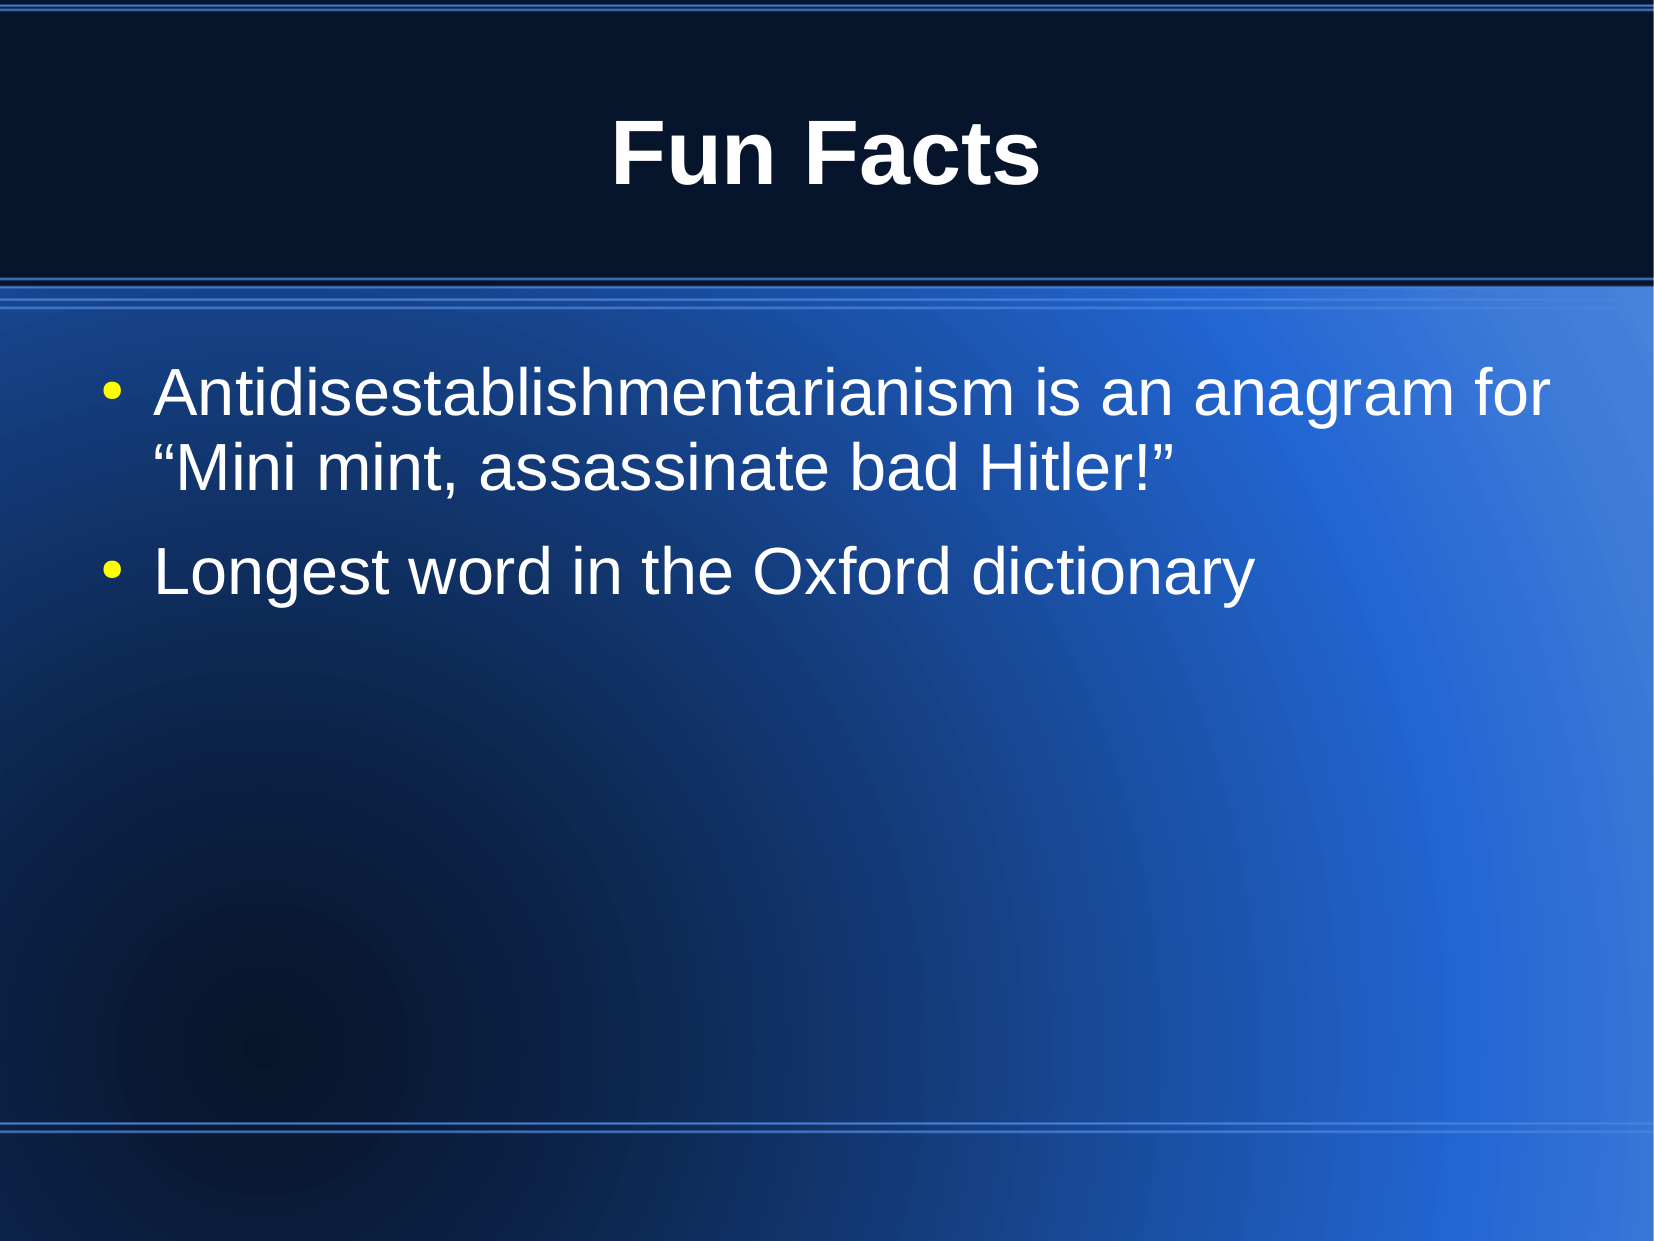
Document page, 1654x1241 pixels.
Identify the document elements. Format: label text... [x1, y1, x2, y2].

picture [0, 0, 1654, 1241]
list Antidisestablishmentarianism is an anagram for “Mini mint, assassinate bad Hitler!” Longest word in the Oxford dictionary [82, 355, 1571, 1043]
title Fun Facts [82, 56, 1571, 250]
